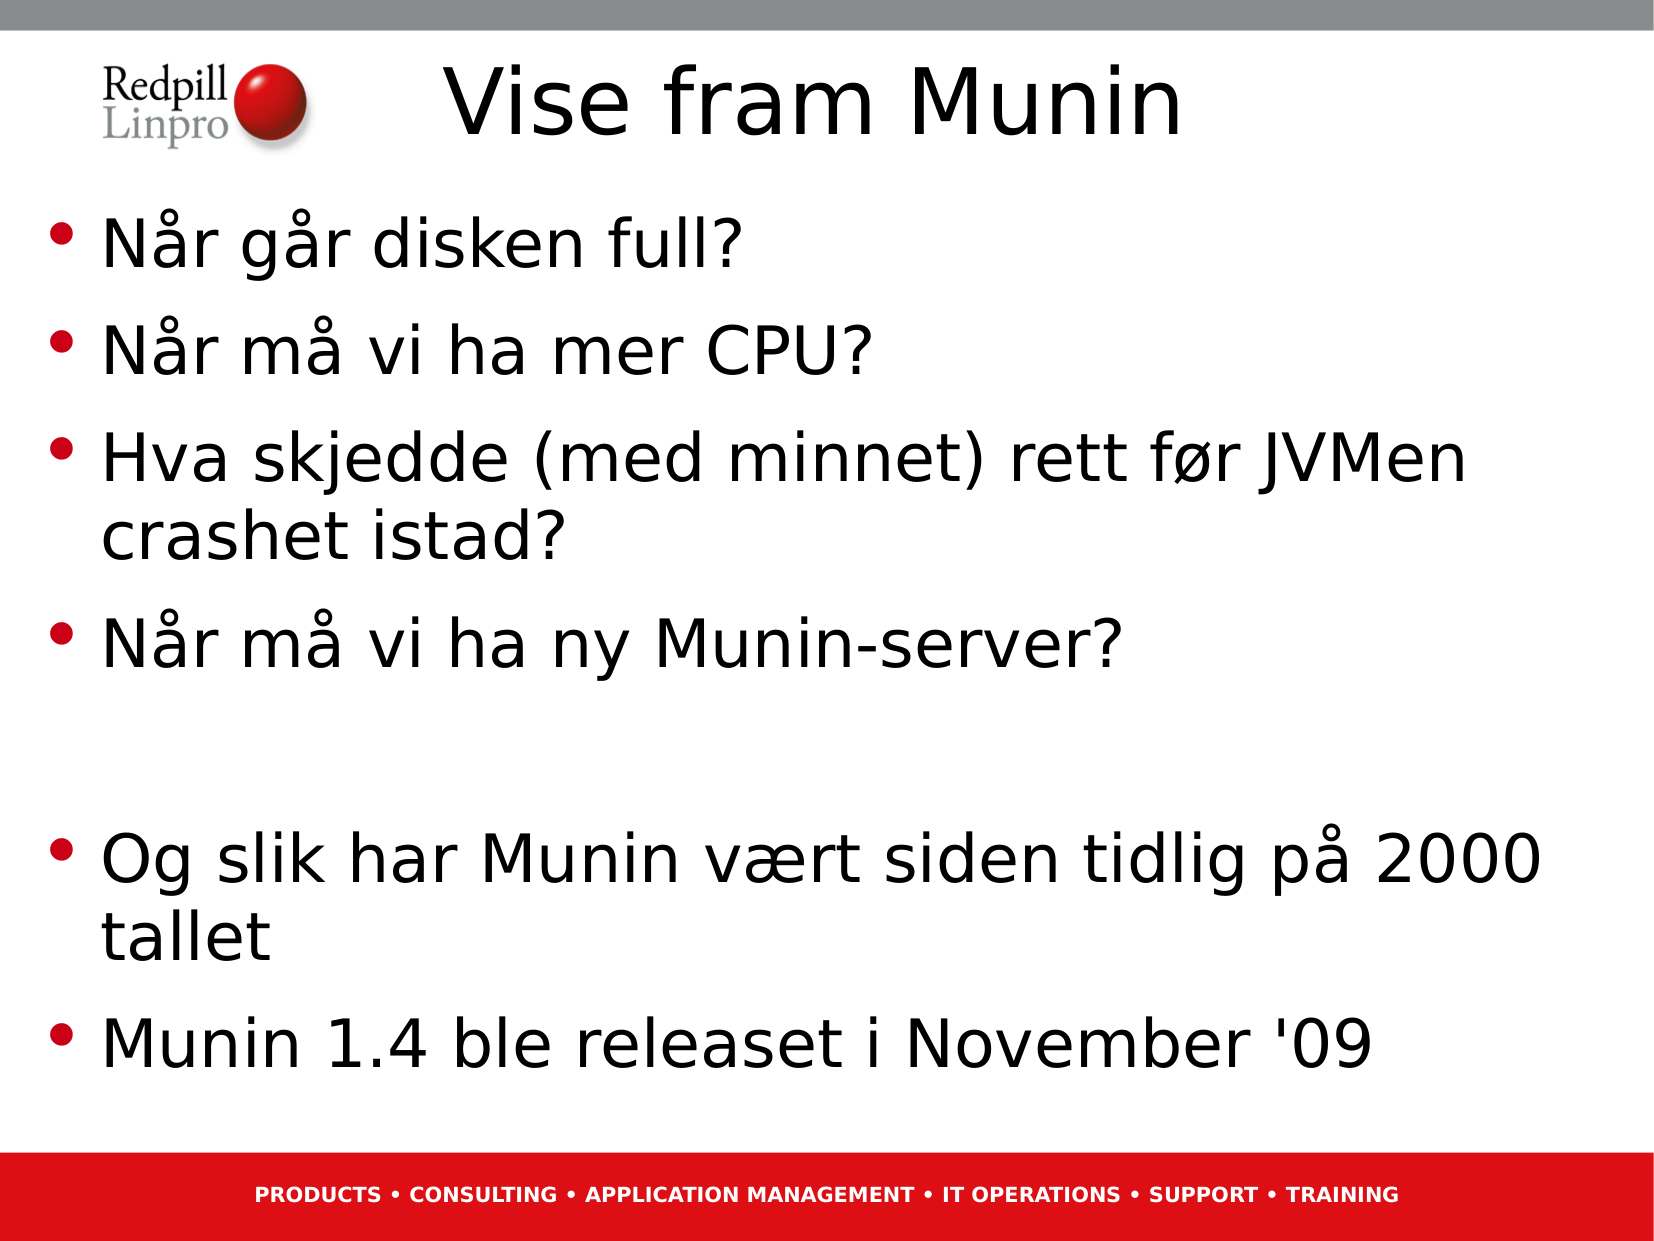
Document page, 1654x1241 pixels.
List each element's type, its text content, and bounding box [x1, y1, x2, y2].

title Vise fram Munin [442, 49, 1571, 205]
list Når går disken full? Når må vi ha mer CPU? Hva skjedde (med minnet) rett før JVMen crashet istad? Når må vi ha ny Munin-server? Og slik har Munin vært siden tidlig på 2000 tallet Munin 1.4 ble releaset i November '09 [29, 205, 1625, 1123]
picture [0, 0, 1654, 1241]
